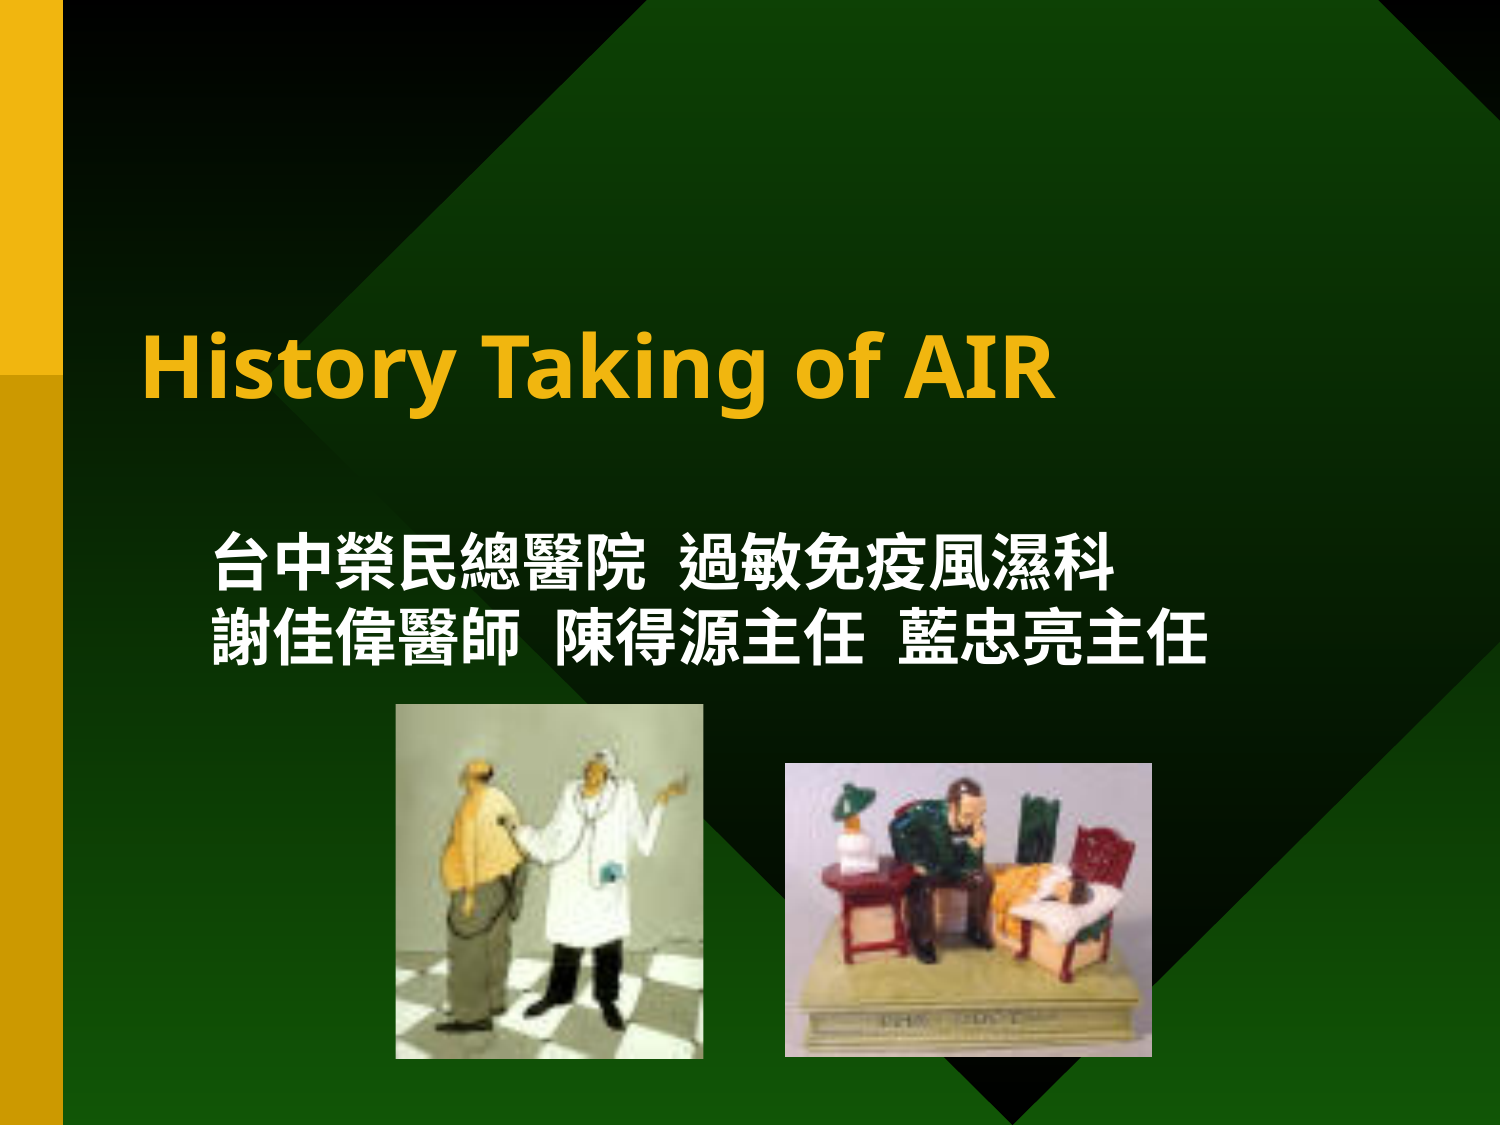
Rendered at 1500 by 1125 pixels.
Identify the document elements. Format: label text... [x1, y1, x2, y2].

picture [785, 763, 1152, 1058]
subtitle 台中榮民總醫院 過敏免疫風濕科 謝佳偉醫師 陳得源主任 藍忠亮主任 [194, 515, 1317, 740]
picture [395, 740, 704, 1059]
title History Taking of AIR [123, 208, 1399, 520]
